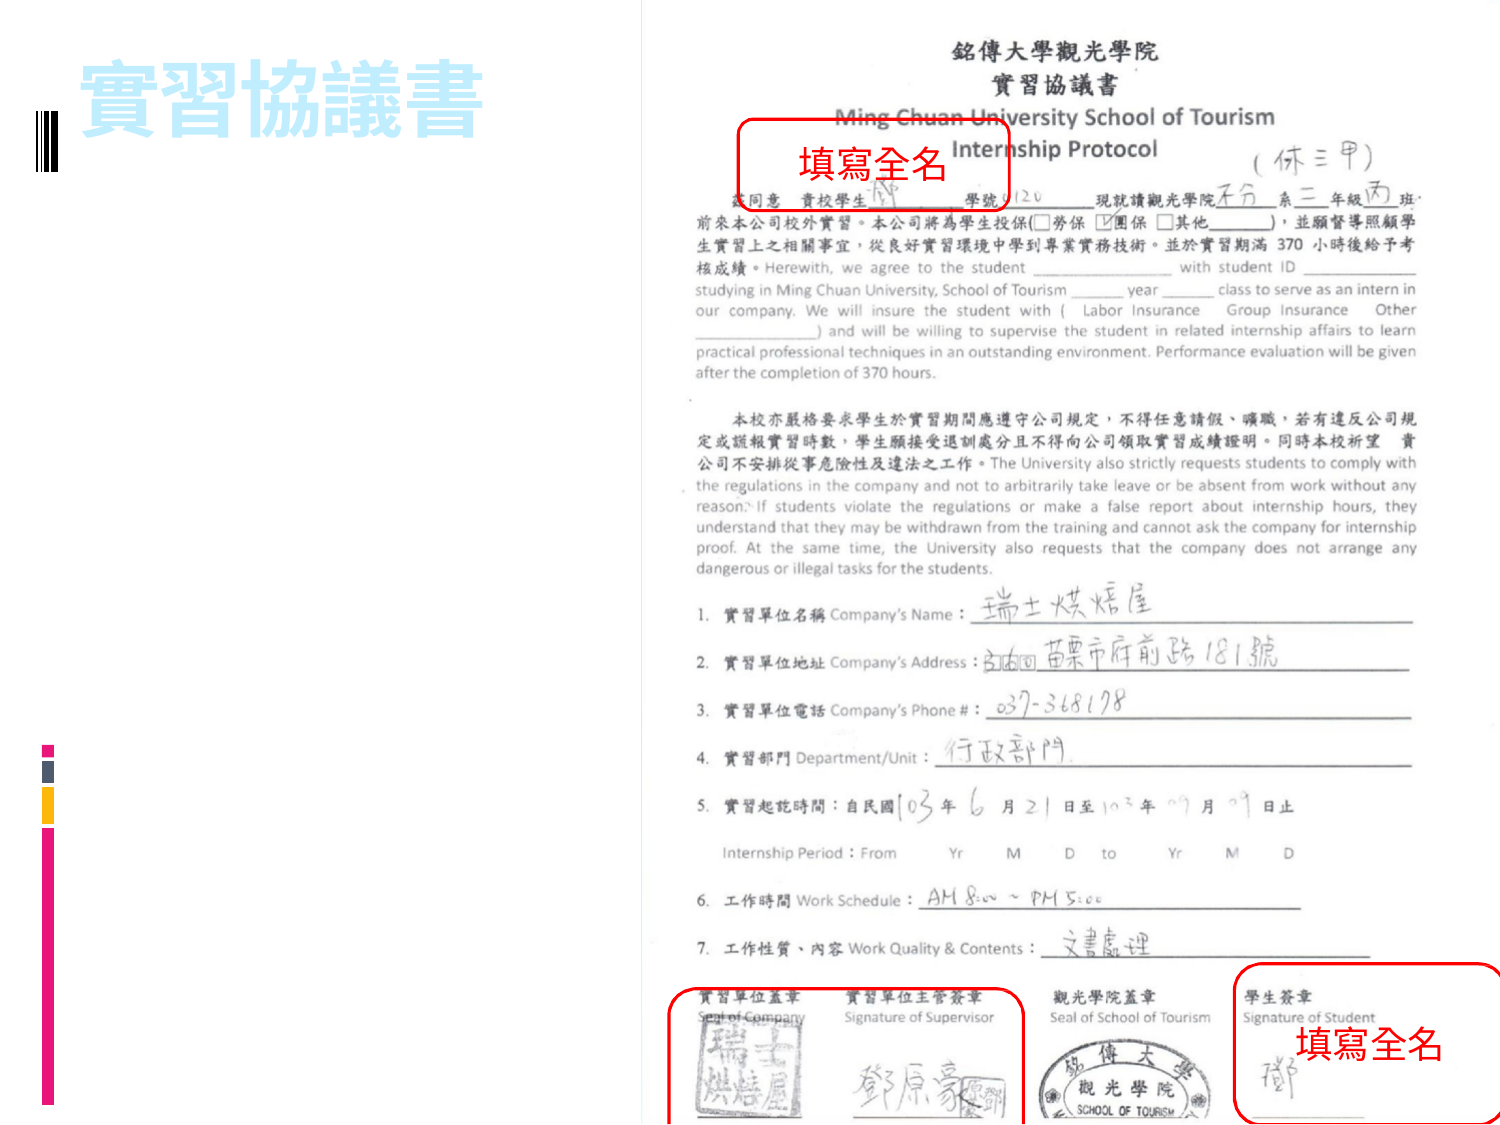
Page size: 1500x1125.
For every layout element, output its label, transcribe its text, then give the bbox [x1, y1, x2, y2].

text_box 填寫全名 [1292, 1018, 1448, 1068]
text_box [642, 0, 1500, 1125]
title 實習協議書 [89, 93, 503, 198]
text_box [41, 744, 54, 758]
text_box 填寫全名 [796, 139, 951, 189]
